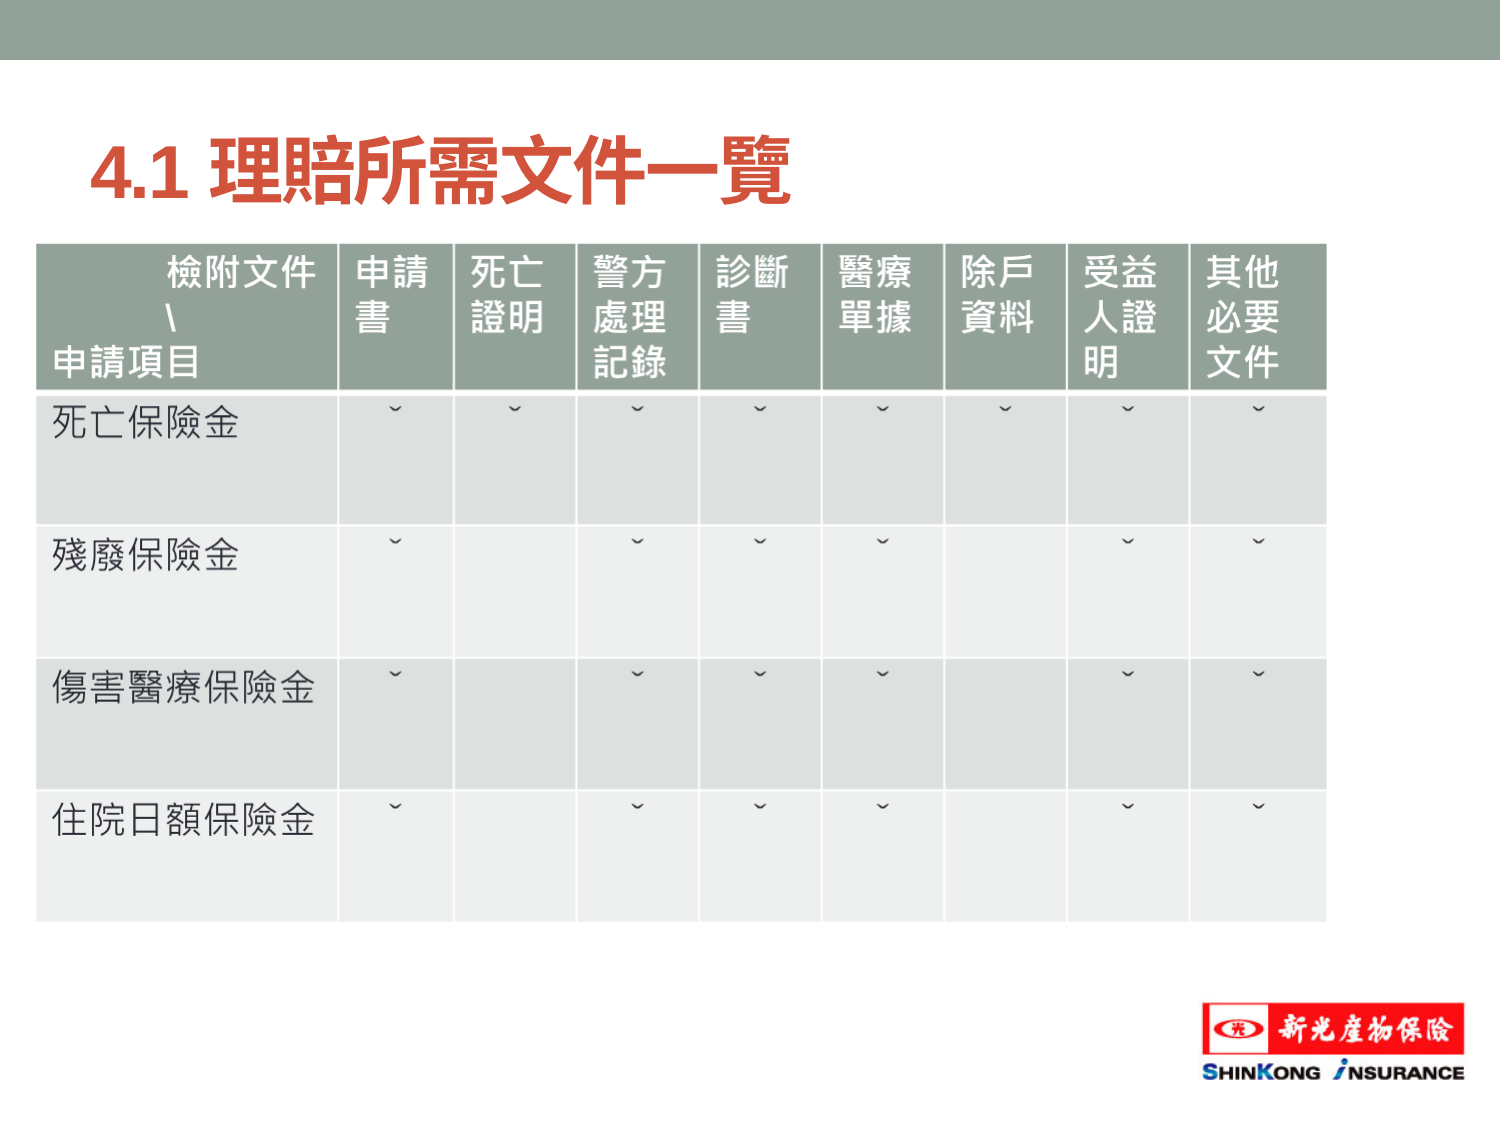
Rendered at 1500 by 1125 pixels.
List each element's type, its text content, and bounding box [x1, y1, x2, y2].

title 4.1理賠所需文件一覽 [75, 87, 1426, 251]
picture [35, 237, 1328, 923]
